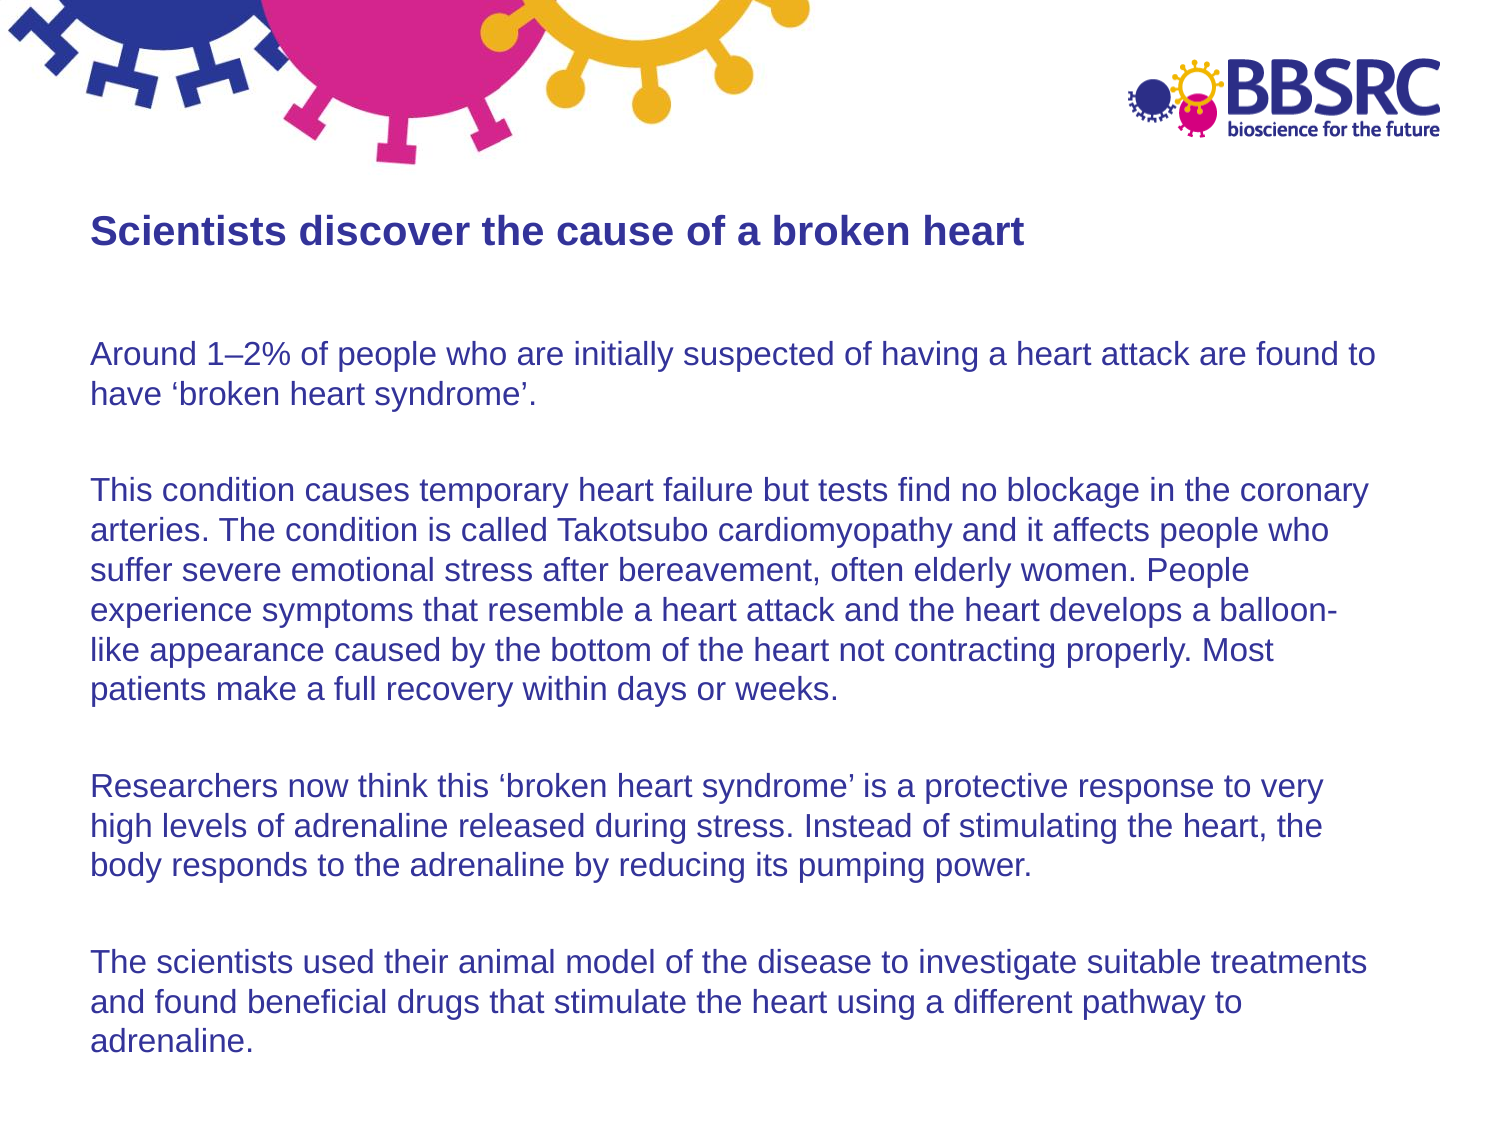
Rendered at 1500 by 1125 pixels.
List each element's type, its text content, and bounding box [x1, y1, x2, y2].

list Around 1–2% of people who are initially suspected of having a heart attack are found to have ‘broken heart syndrome’. This condition causes temporary heart failure but tests find no blockage in the coronary arteries. The condition is called Takotsubo cardiomyopathy and it affects people who suffer severe emotional stress after bereavement, often elderly women. People experience symptoms that resemble a heart attack and the heart develops a balloon-like appearance caused by the bottom of the heart not contracting properly. Most patients make a full recovery within days or weeks. Researchers now think this ‘broken heart syndrome’ is a protective response to very high levels of adrenaline released during stress. Instead of stimulating the heart, the body responds to the adrenaline by reducing its pumping power. The scientists used their animal model of the disease to investigate suitable treatments and found beneficial drugs that stimulate the heart using a different pathway to adrenaline. [75, 324, 1400, 1106]
title Scientists discover the cause of a broken heart [75, 171, 1152, 324]
